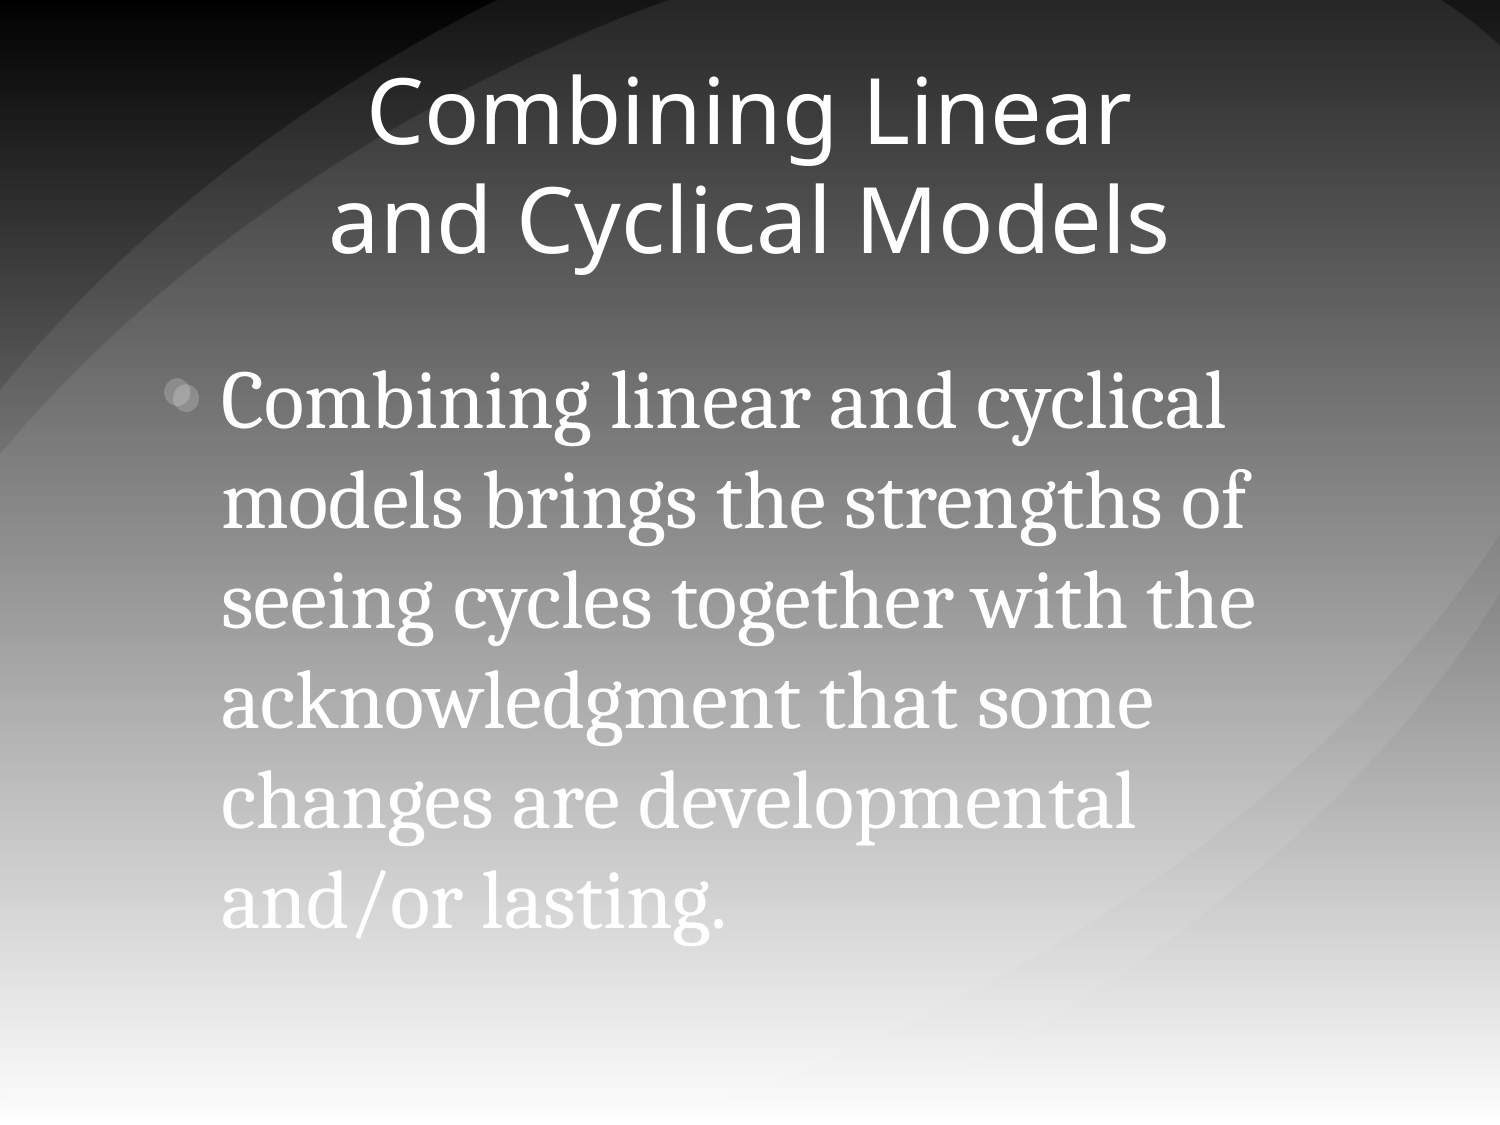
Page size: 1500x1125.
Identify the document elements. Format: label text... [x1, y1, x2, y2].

list Combining linear and cyclical models brings the strengths of seeing cycles together with the acknowledgment that some changes are developmental and/or lasting. [150, 337, 1363, 975]
picture [0, 0, 1500, 1125]
title Combining Linear and Cyclical Models [283, 45, 1216, 288]
